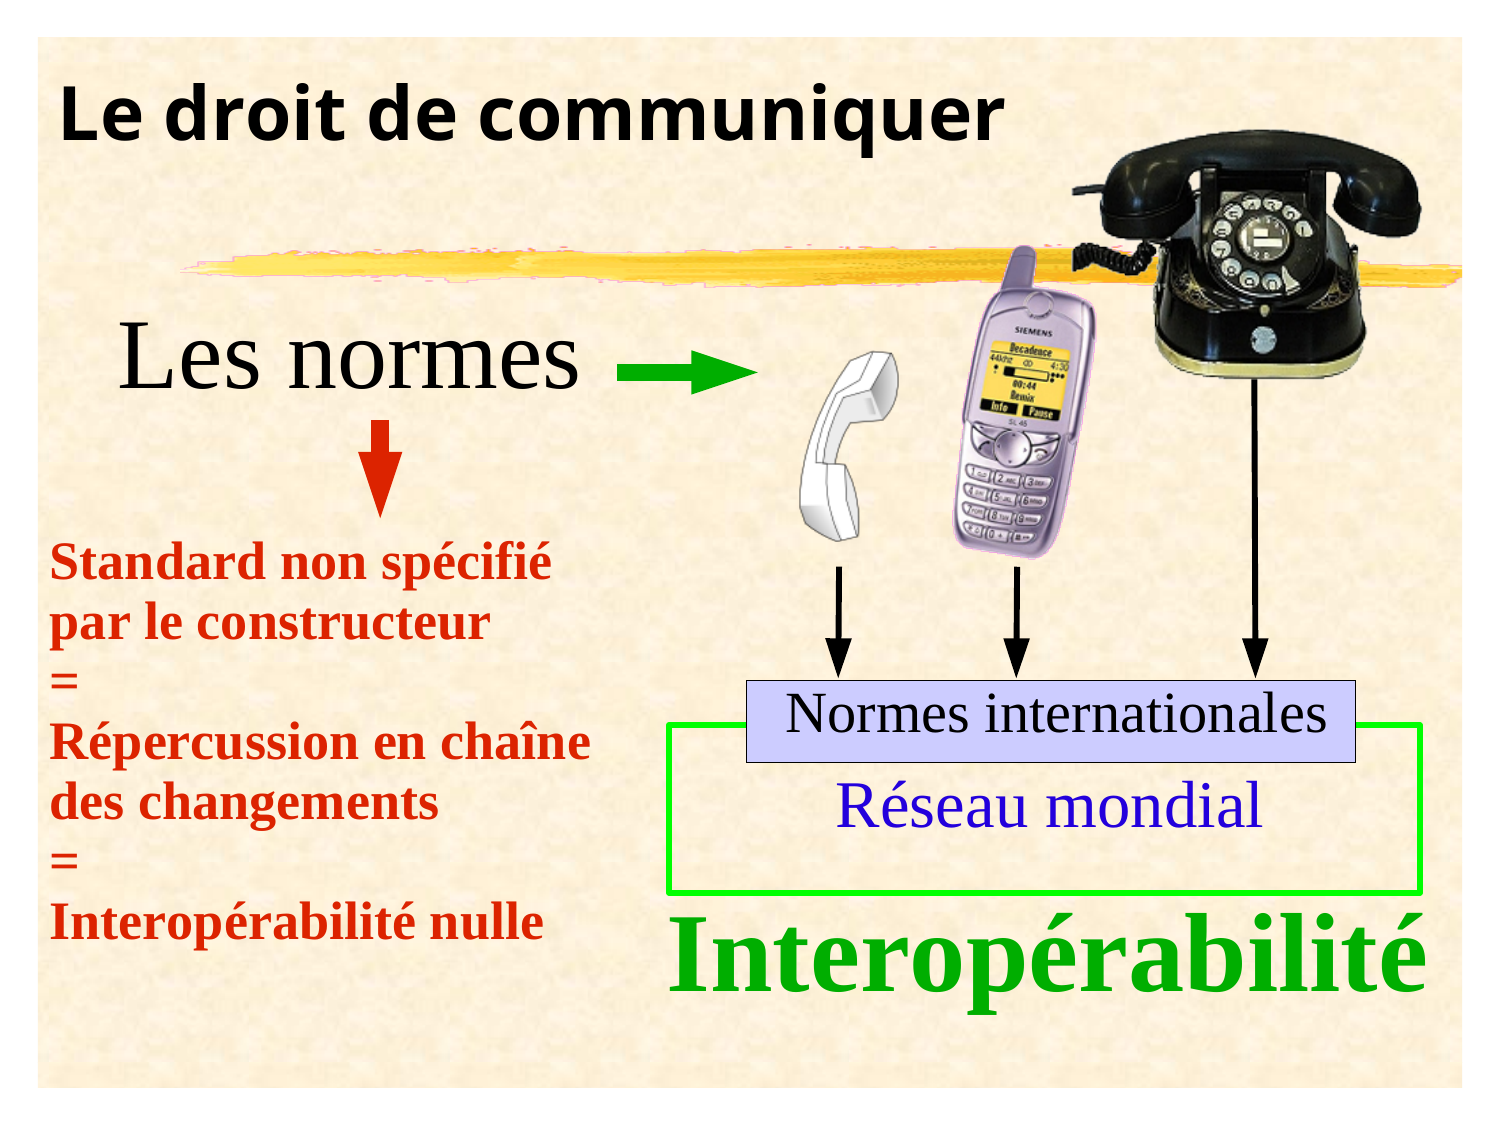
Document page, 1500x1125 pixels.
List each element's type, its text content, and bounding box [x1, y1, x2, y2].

text_box Les normes [106, 299, 675, 441]
picture [37, 37, 1463, 1088]
text_box Le droit de communiquer [57, 51, 1129, 172]
picture [721, 728, 1417, 890]
text_box Standard non spécifié par le constructeur = Répercussion en chaîne des changements = Interopérabilité nulle [37, 531, 721, 1068]
text_box Réseau mondial [768, 767, 1321, 849]
text_box Normes internationales [773, 680, 1333, 761]
text_box Interopérabilité [628, 891, 1456, 1042]
text_box [746, 680, 1356, 763]
